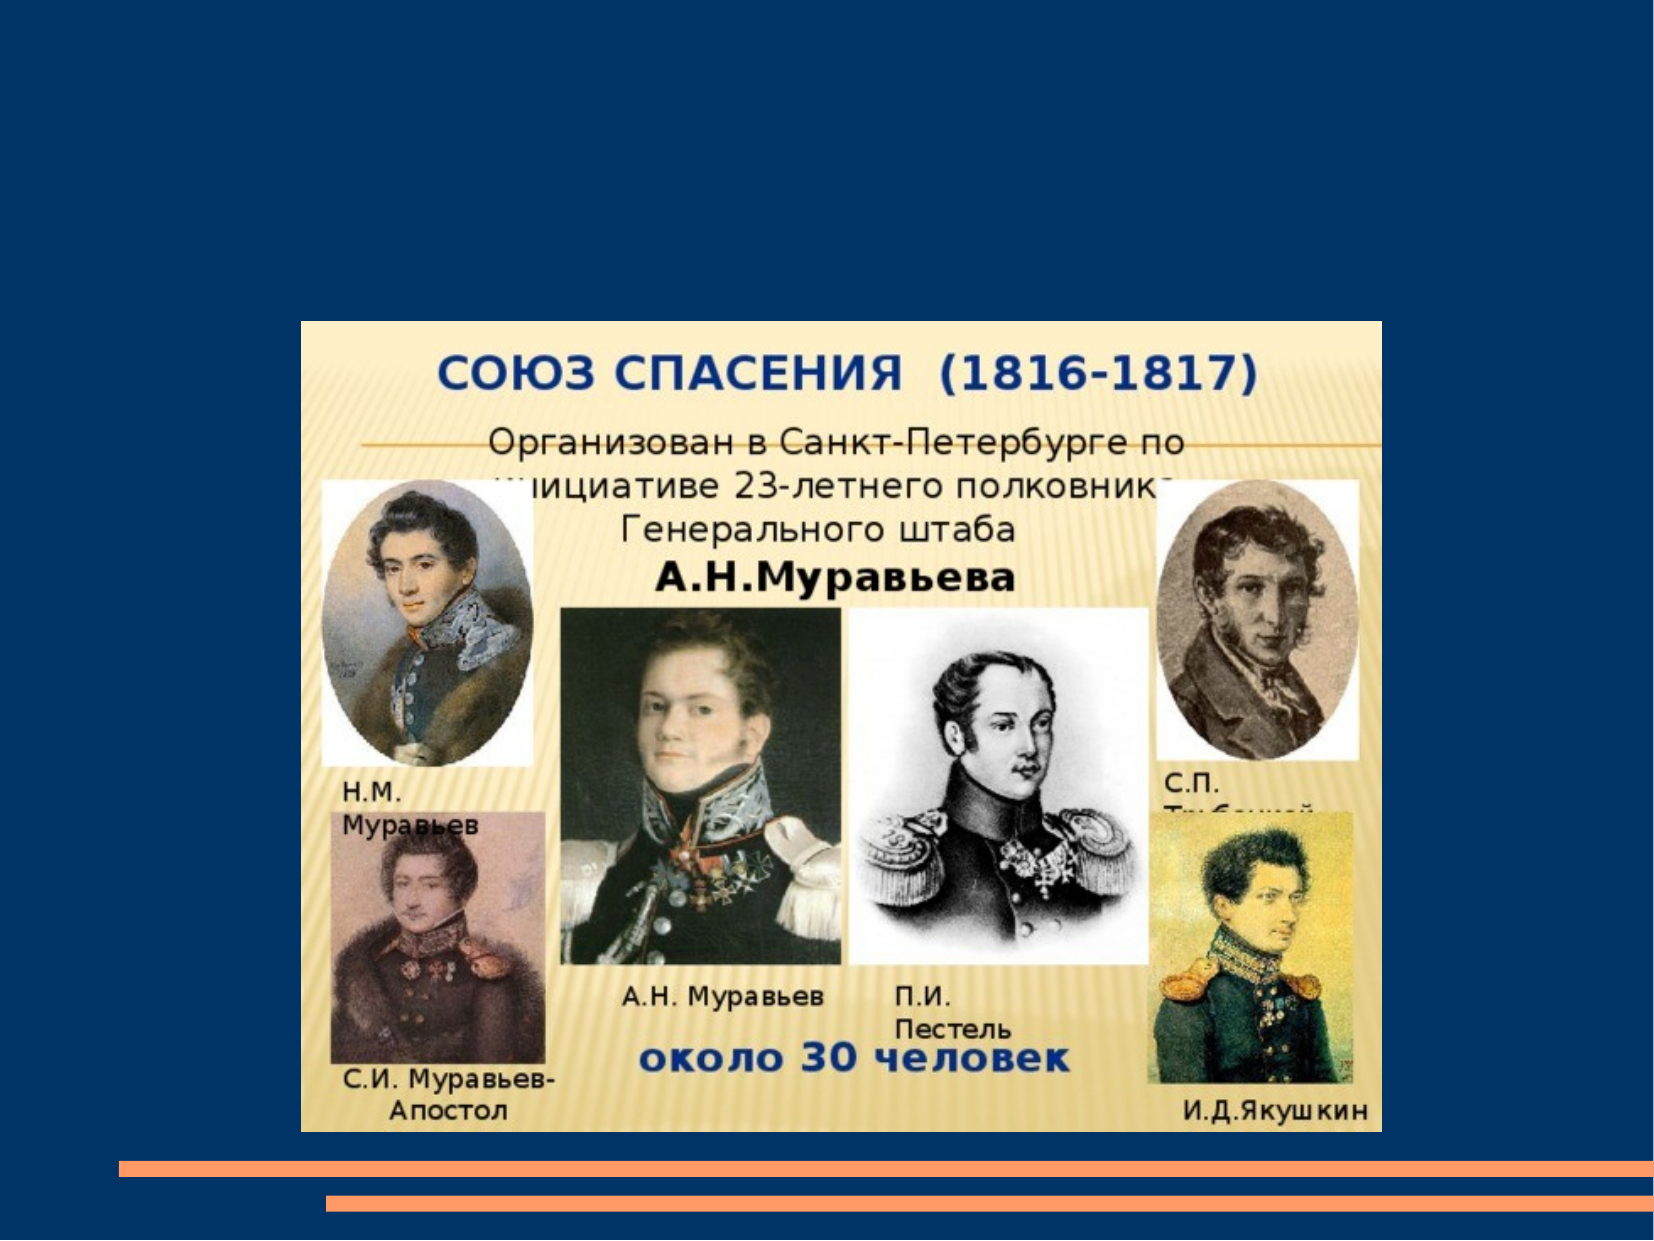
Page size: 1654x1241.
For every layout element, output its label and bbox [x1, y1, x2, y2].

picture [301, 321, 1382, 1132]
